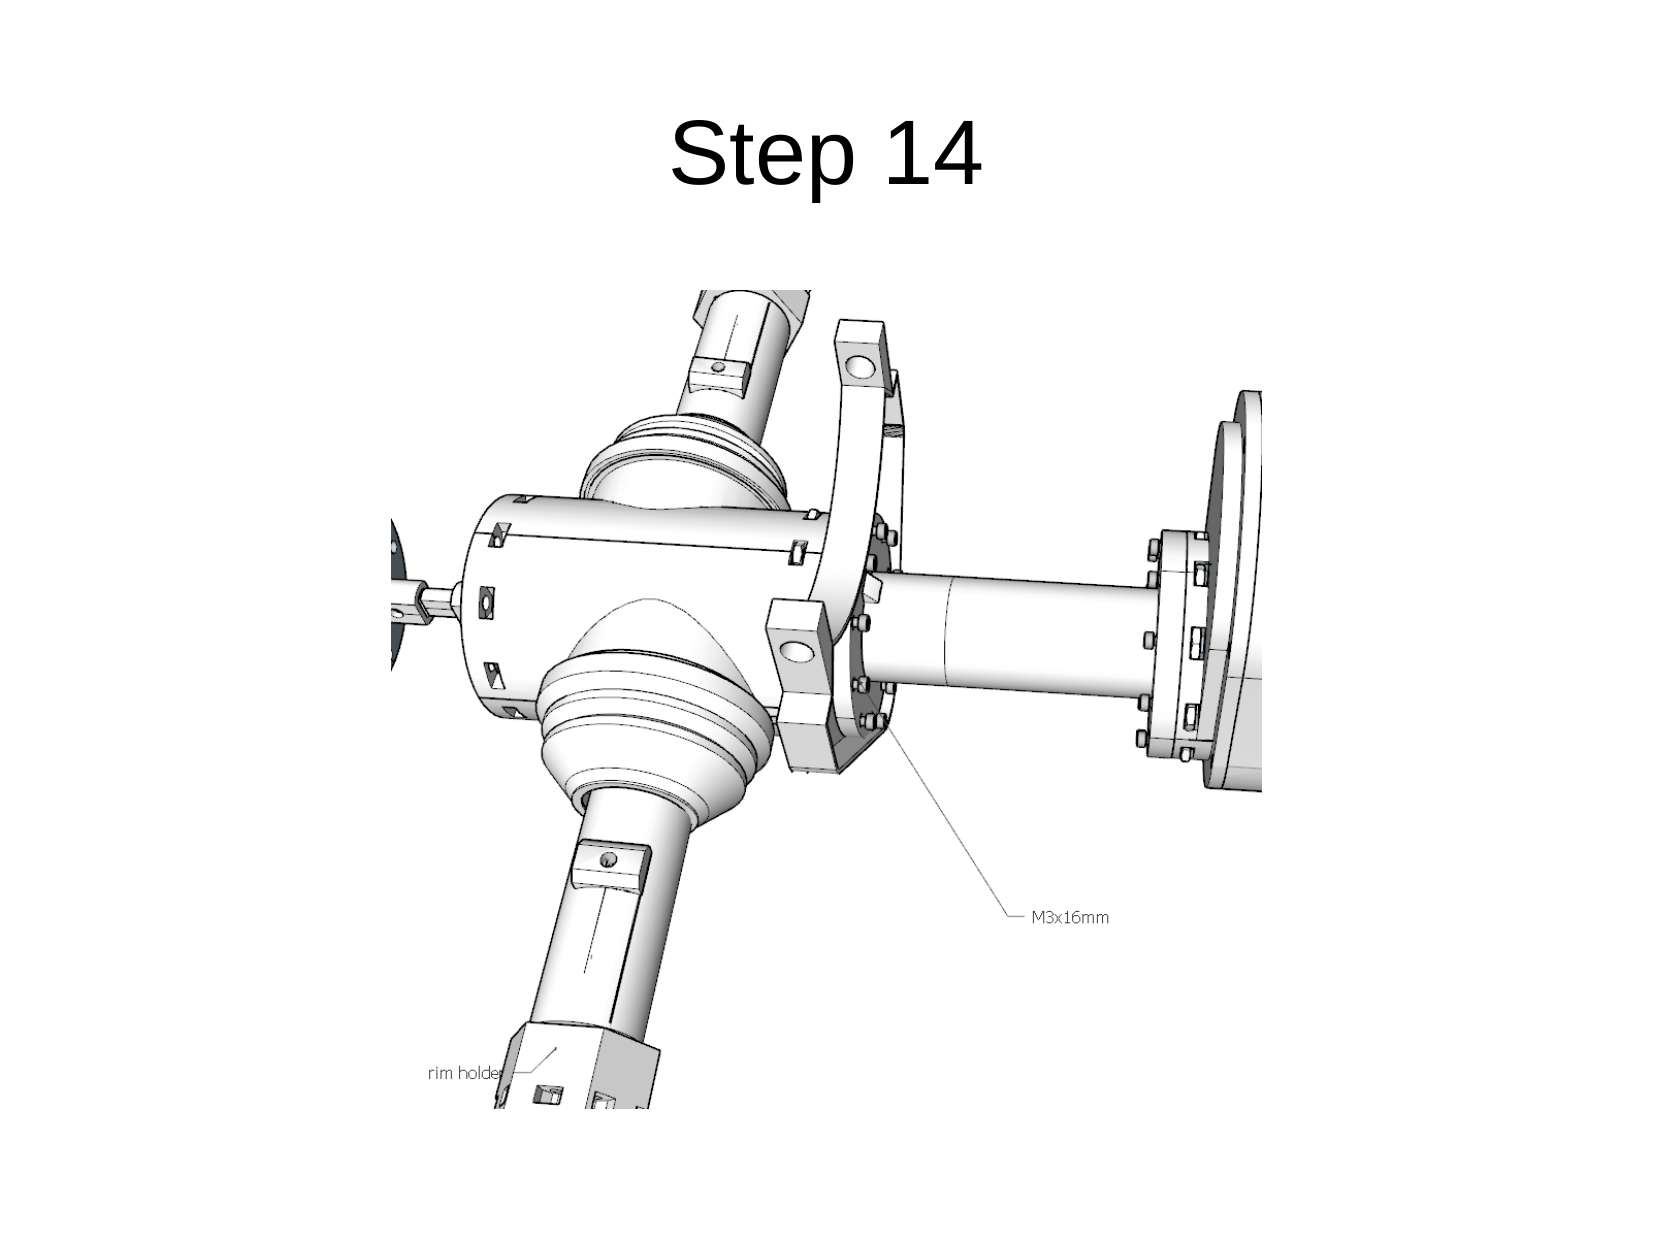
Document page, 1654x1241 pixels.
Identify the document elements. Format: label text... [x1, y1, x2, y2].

title Step 14 [82, 49, 1571, 257]
picture [391, 290, 1262, 1109]
